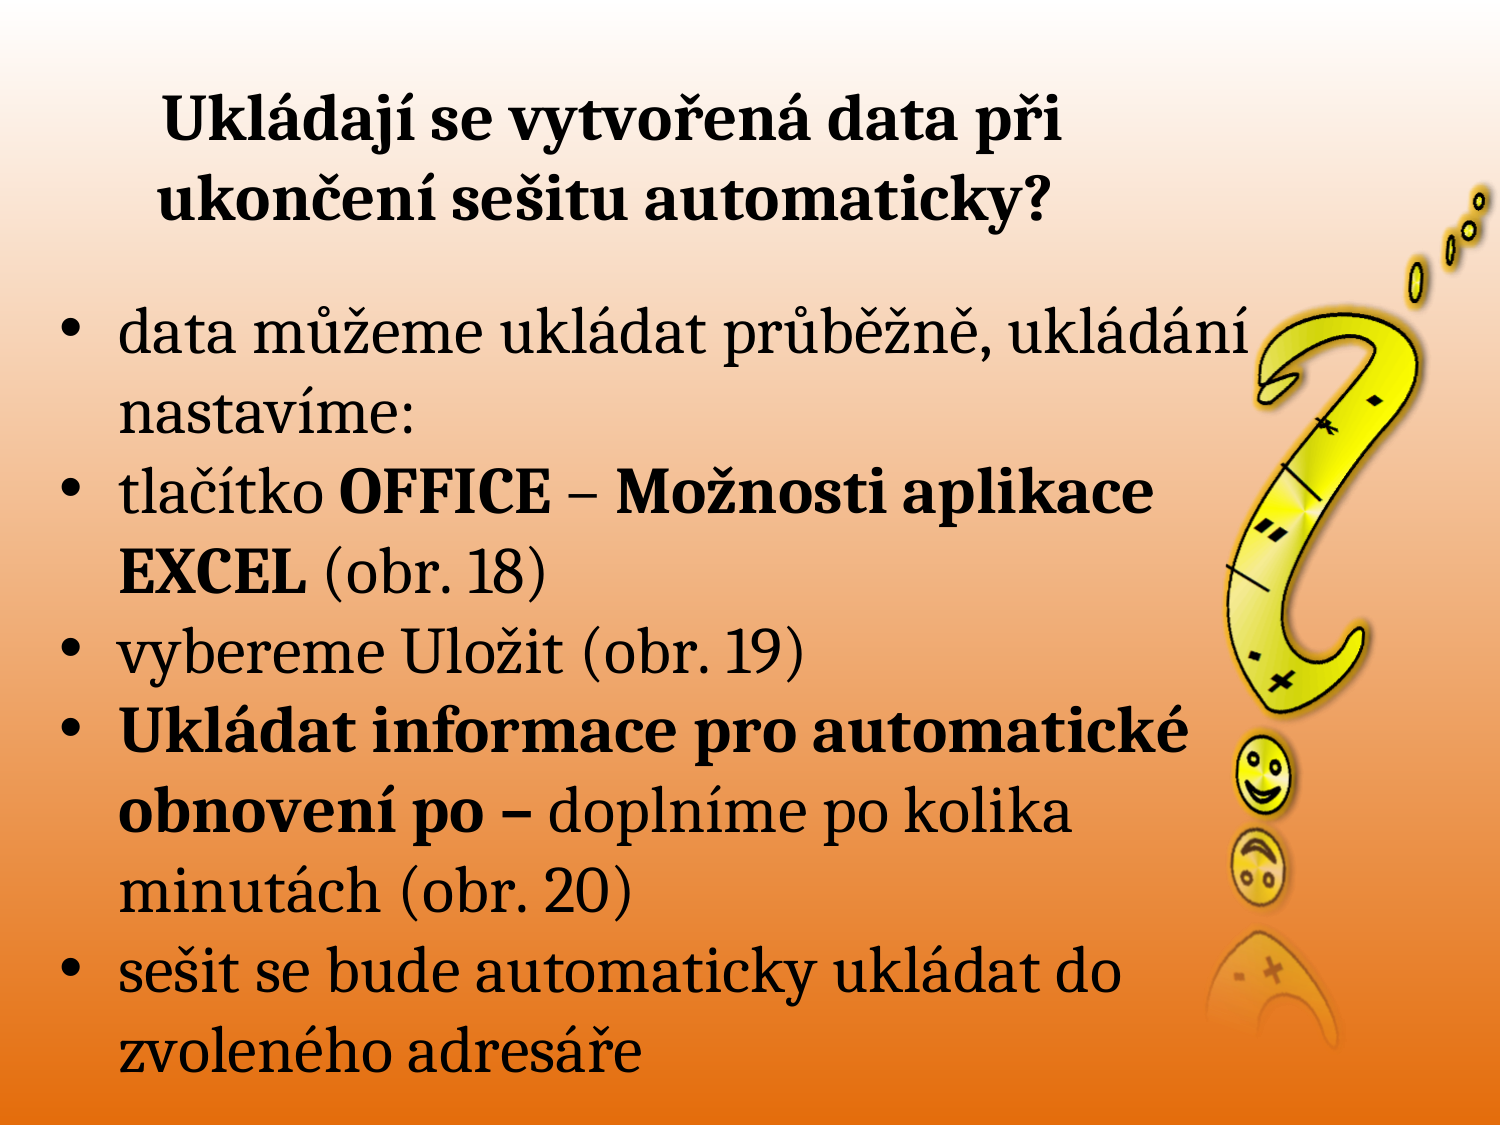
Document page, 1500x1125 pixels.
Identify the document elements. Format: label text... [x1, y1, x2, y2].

text_box data můžeme ukládat průběžně, ukládání nastavíme: tlačítko OFFICE – Možnosti aplikace EXCEL (obr. 18) vybereme Uložit (obr. 19) Ukládat informace pro automatické obnovení po – doplníme po kolika minutách (obr. 20) sešit se bude automaticky ukládat do zvoleného adresáře [0, 278, 1294, 1125]
text_box Ukládají se vytvořená data při ukončení sešitu automaticky? [0, 66, 1211, 278]
picture [1211, 160, 1500, 1125]
